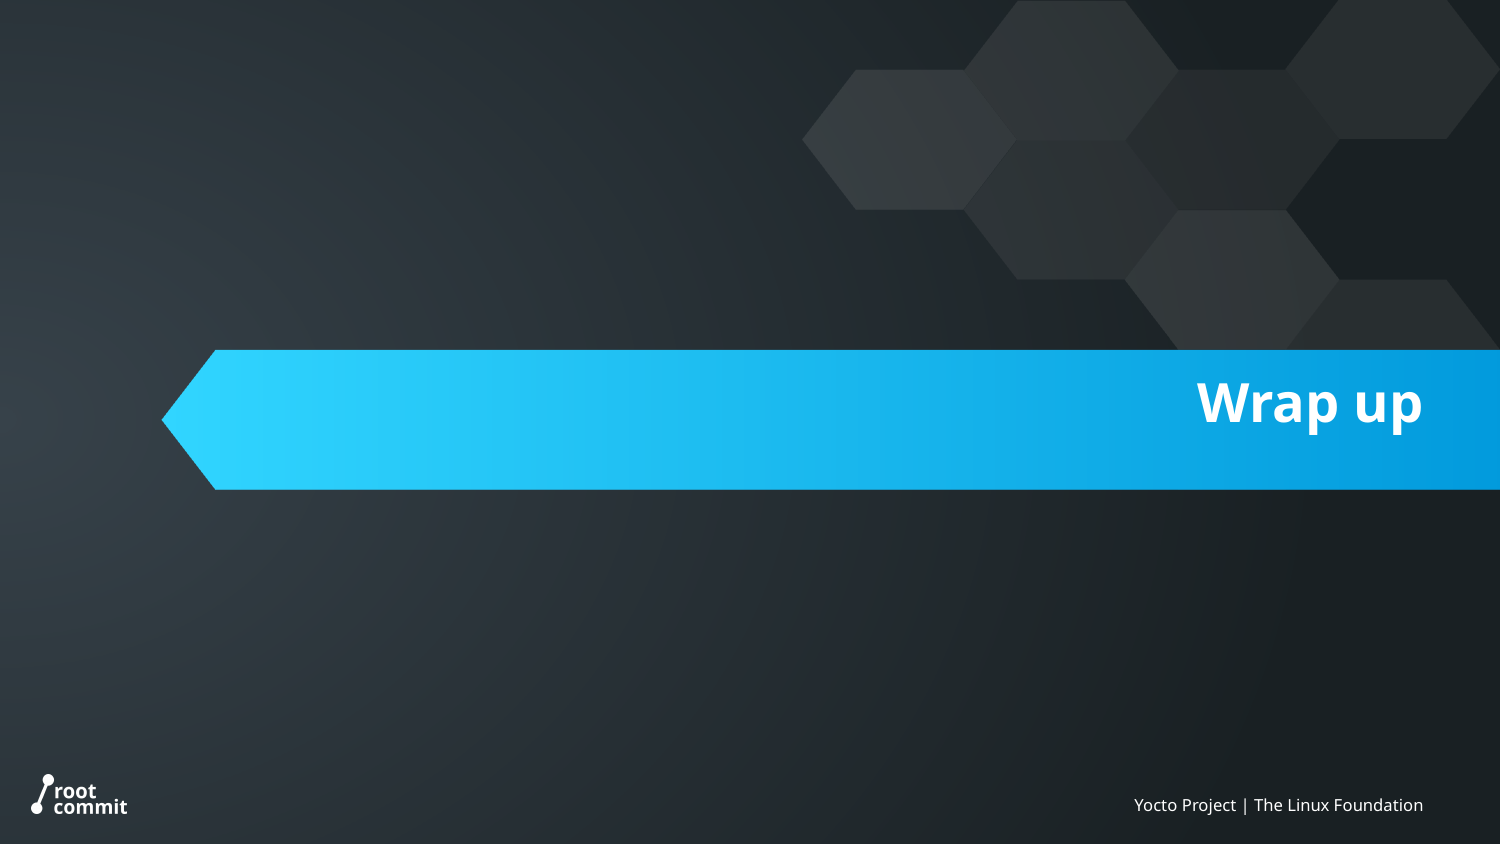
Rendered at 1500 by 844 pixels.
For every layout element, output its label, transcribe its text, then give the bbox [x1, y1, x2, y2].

picture [0, 0, 1500, 844]
text_box Wrap up [300, 367, 1424, 476]
